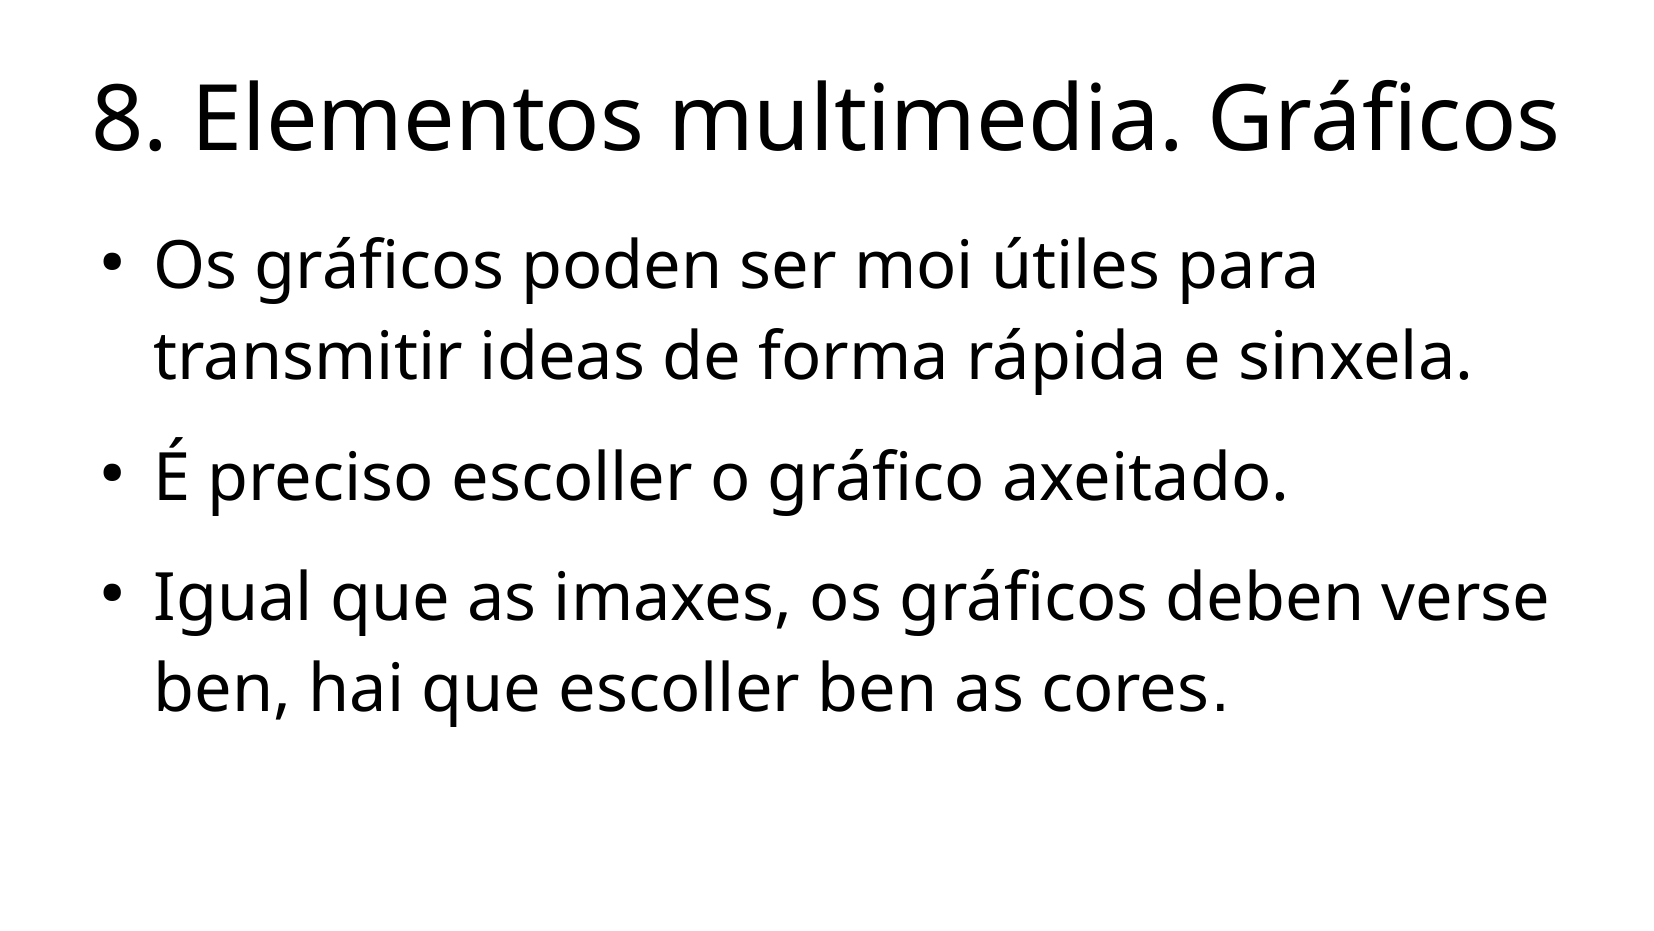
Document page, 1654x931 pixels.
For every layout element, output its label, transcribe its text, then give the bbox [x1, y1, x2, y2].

list Os gráficos poden ser moi útiles para transmitir ideas de forma rápida e sinxela. É preciso escoller o gráfico axeitado. Igual que as imaxes, os gráficos deben verse ben, hai que escoller ben as cores. [82, 217, 1571, 758]
title 8. Elementos multimedia. Gráficos [82, 37, 1571, 193]
